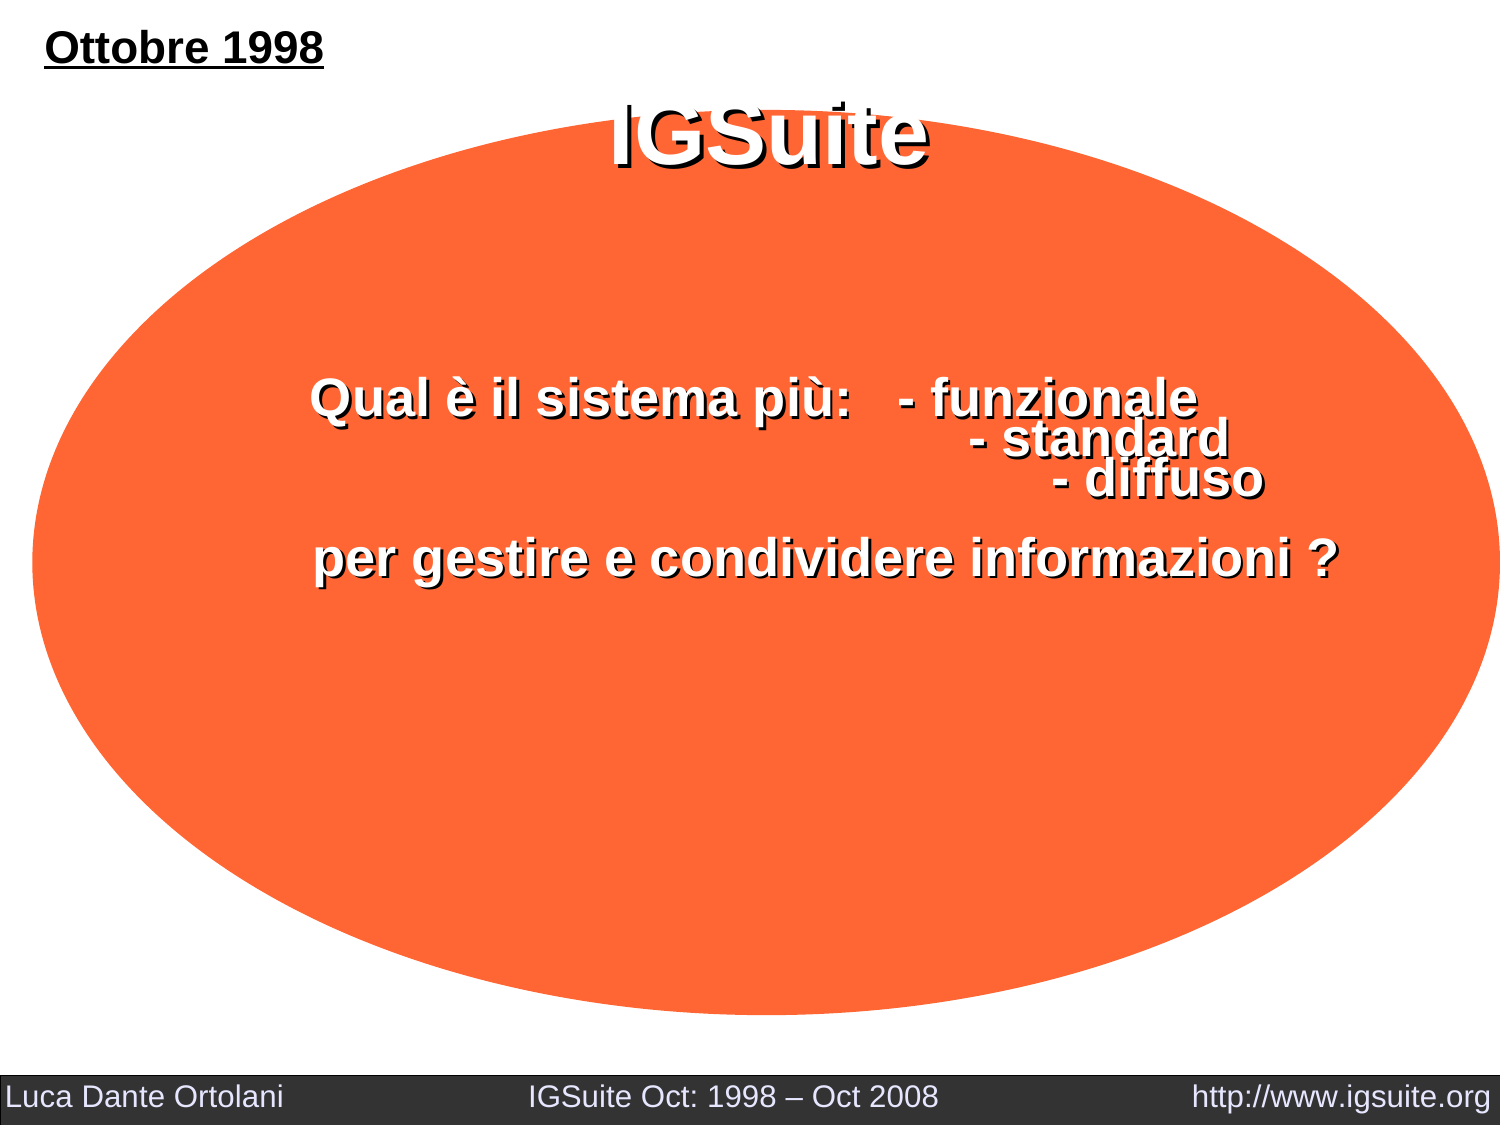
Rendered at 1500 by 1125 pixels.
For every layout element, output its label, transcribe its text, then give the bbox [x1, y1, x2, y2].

text_box Luca Dante Ortolani IGSuite Oct: 1998 – Oct 2008 http://www.igsuite.org [0, 1075, 1500, 1125]
text_box Qual è il sistema più: - funzionale - standard - diffuso per gestire e condividere informazioni ? [295, 377, 1357, 709]
text_box [32, 122, 1500, 1016]
text_box IGSuite [593, 103, 945, 237]
text_box Ottobre 1998 [29, 29, 340, 96]
